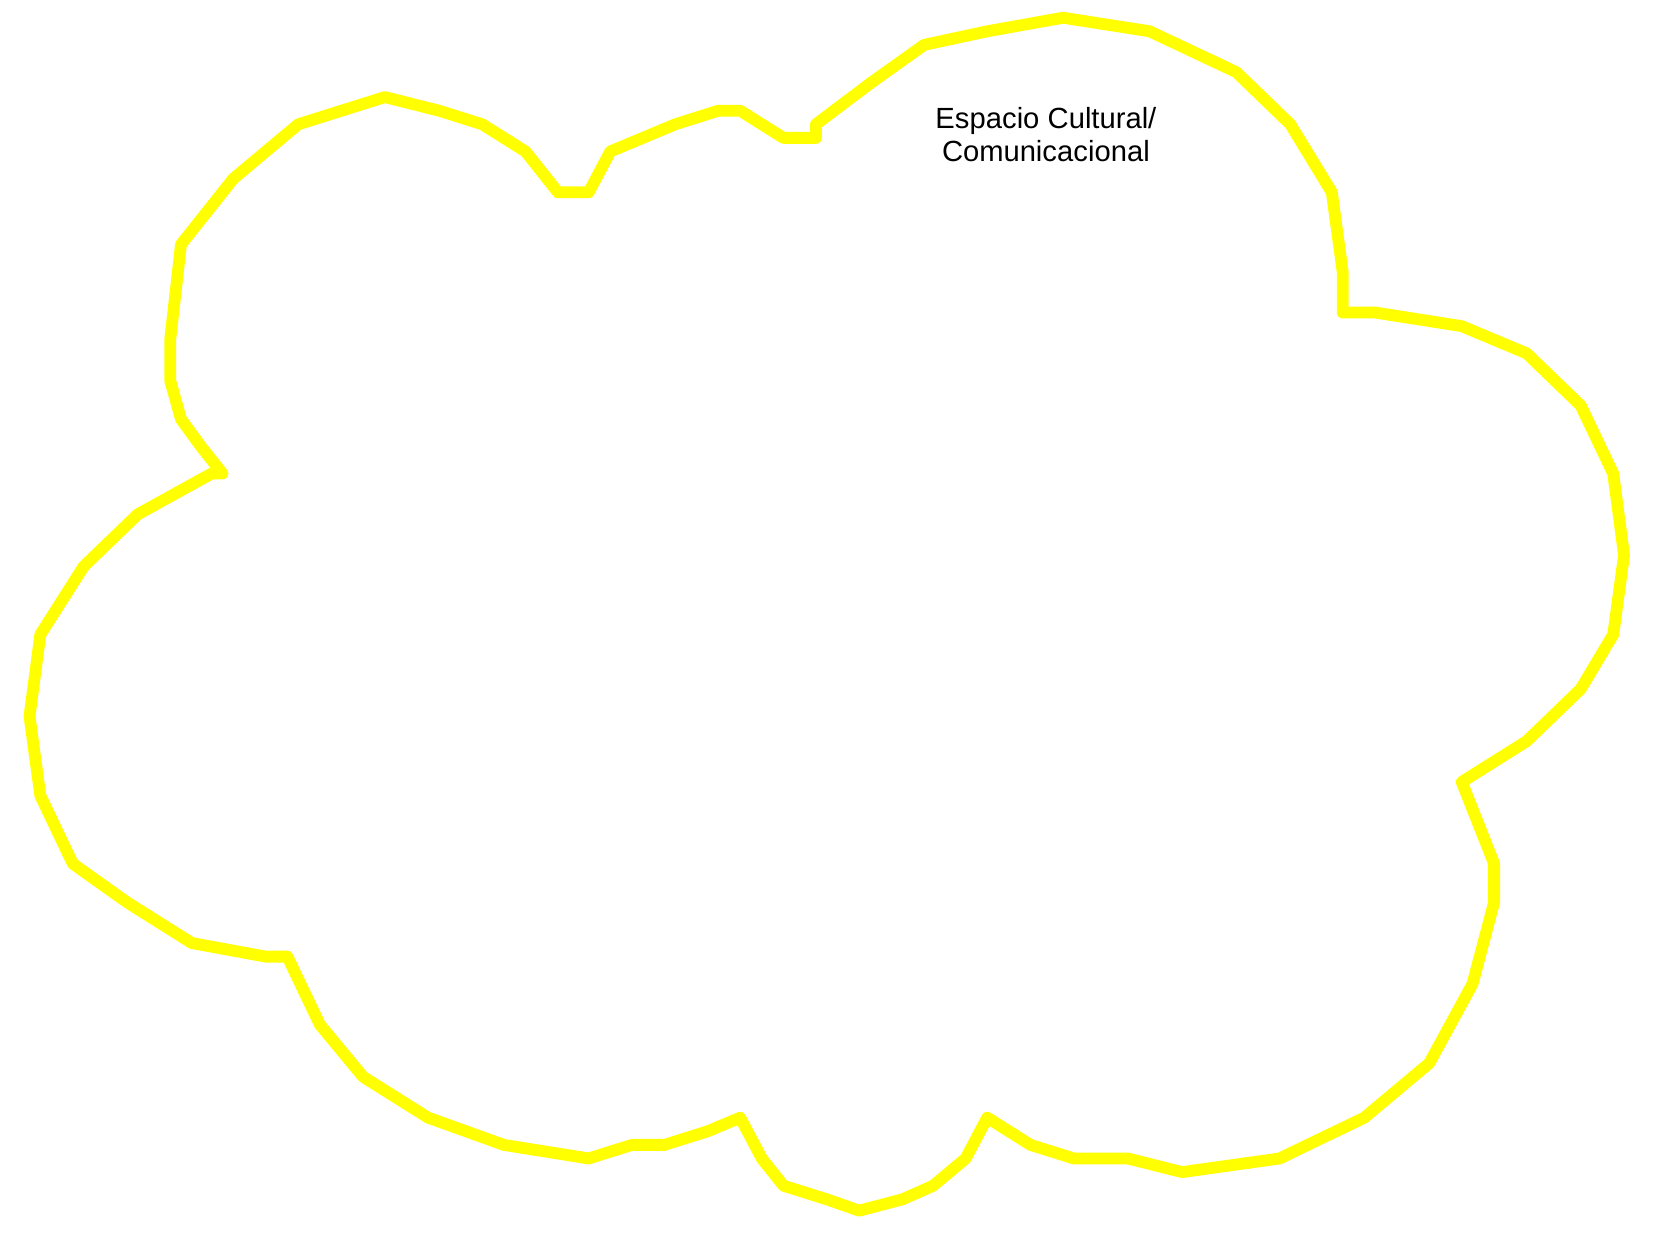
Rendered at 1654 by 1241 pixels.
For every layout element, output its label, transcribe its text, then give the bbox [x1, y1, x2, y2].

text_box Espacio Cultural/ Comunicacional [920, 94, 1172, 175]
